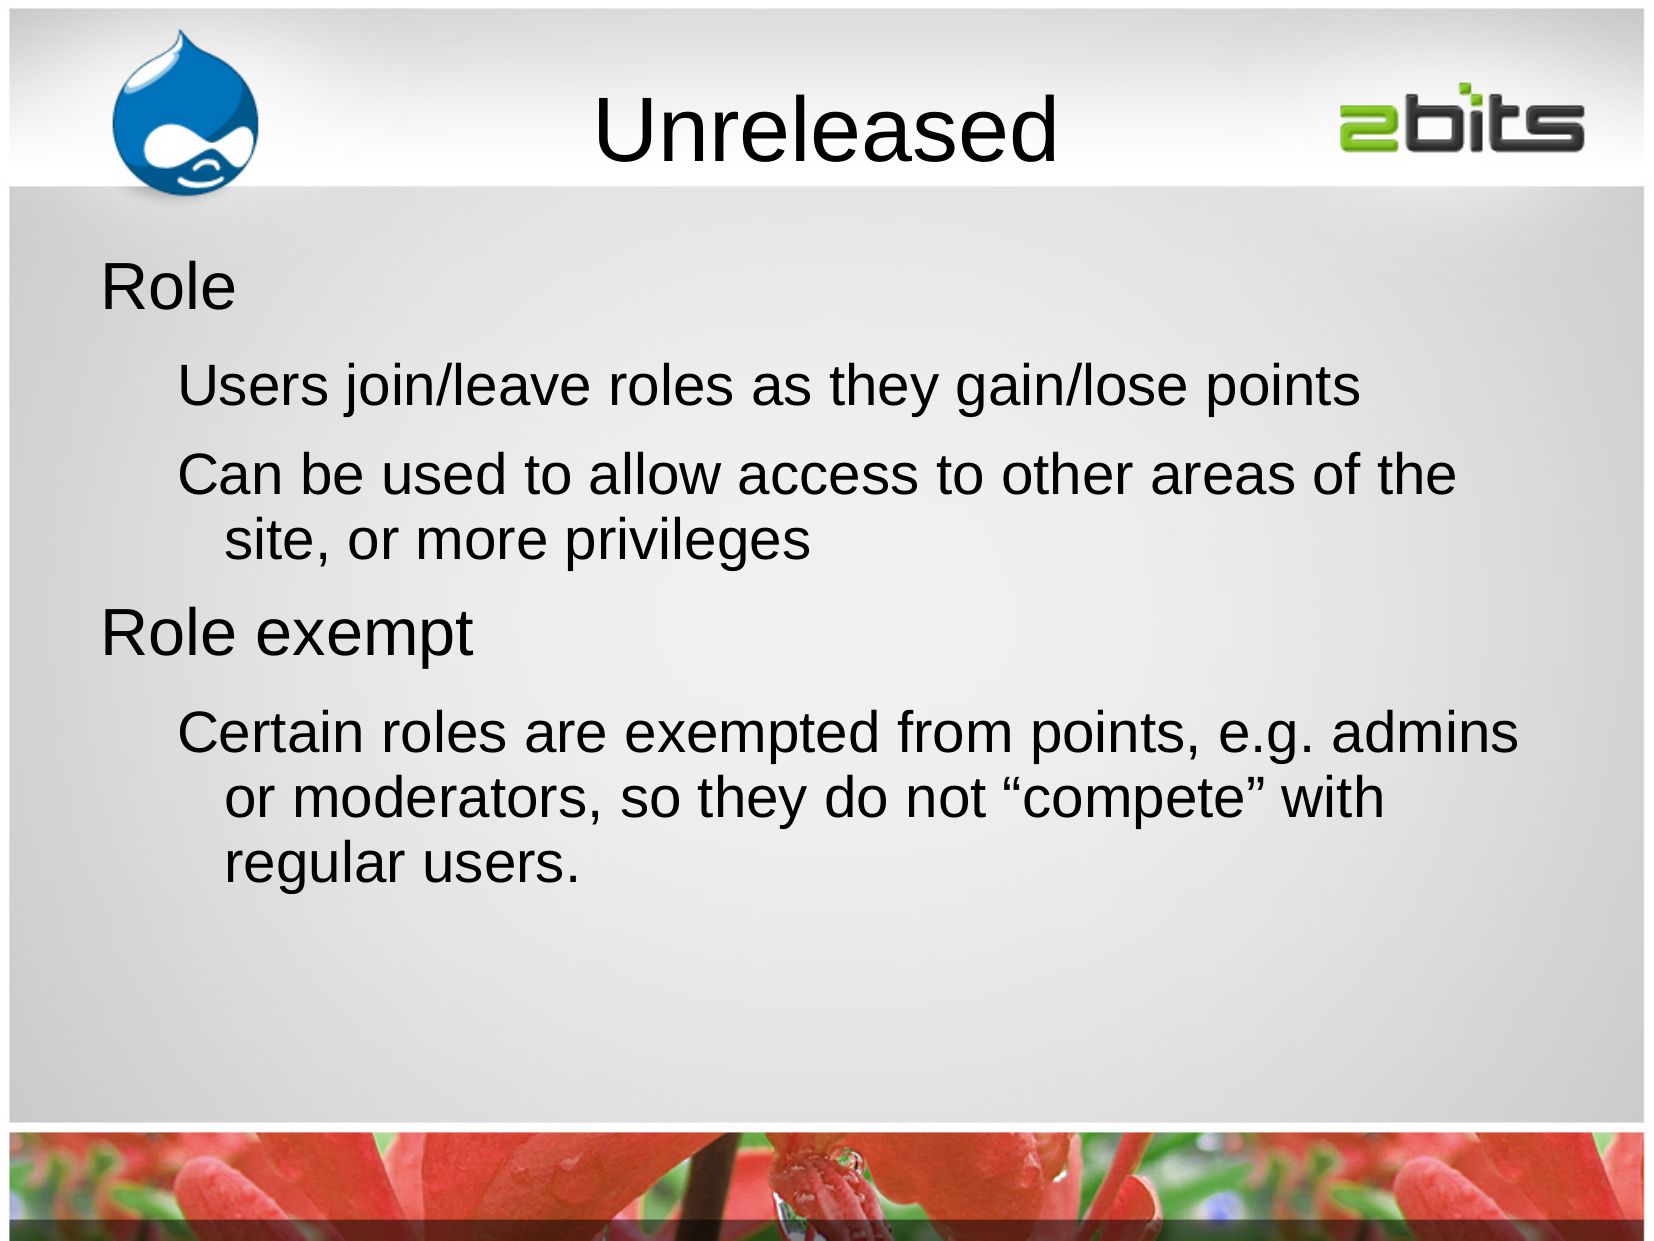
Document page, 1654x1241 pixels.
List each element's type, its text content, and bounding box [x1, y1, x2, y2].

title Unreleased [82, 33, 1571, 226]
list Role Users join/leave roles as they gain/lose points Can be used to allow access to other areas of the site, or more privileges Role exempt Certain roles are exempted from points, e.g. admins or moderators, so they do not “compete” with regular users. [82, 248, 1571, 1073]
picture [0, 0, 1654, 1241]
